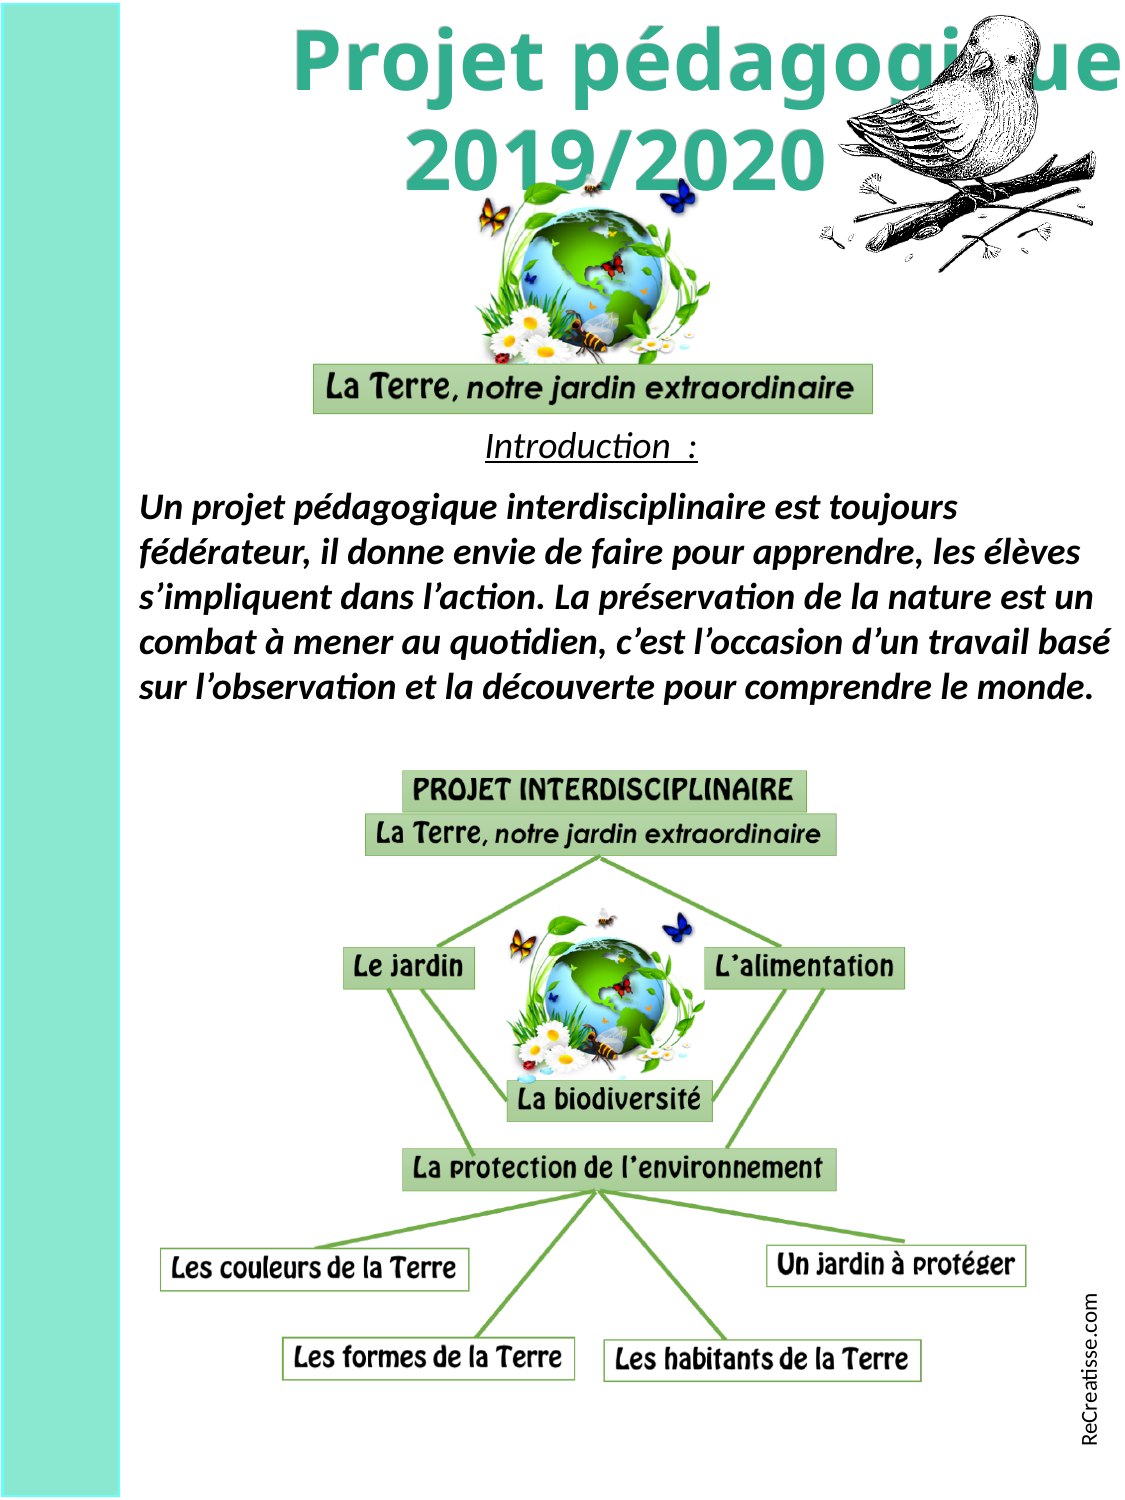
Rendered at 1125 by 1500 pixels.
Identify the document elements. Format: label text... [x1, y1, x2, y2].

text_box Introduction : [470, 425, 713, 474]
text_box Un projet pédagogique interdisciplinaire est toujours fédérateur, il donne envie de faire pour apprendre, les élèves s’impliquent dans l’action. La préservation de la nature est un combat à mener au quotidien, c’est l’occasion d’un travail basé sur l’observation et la découverte pour comprendre le monde. [124, 474, 1125, 714]
text_box ReCreatisse.com [1066, 1278, 1109, 1462]
text_box [2, 4, 119, 1496]
picture [154, 766, 1031, 1392]
picture [306, 0, 1123, 425]
text_box Projet pédagogique 2019/2020 [275, 0, 790, 215]
